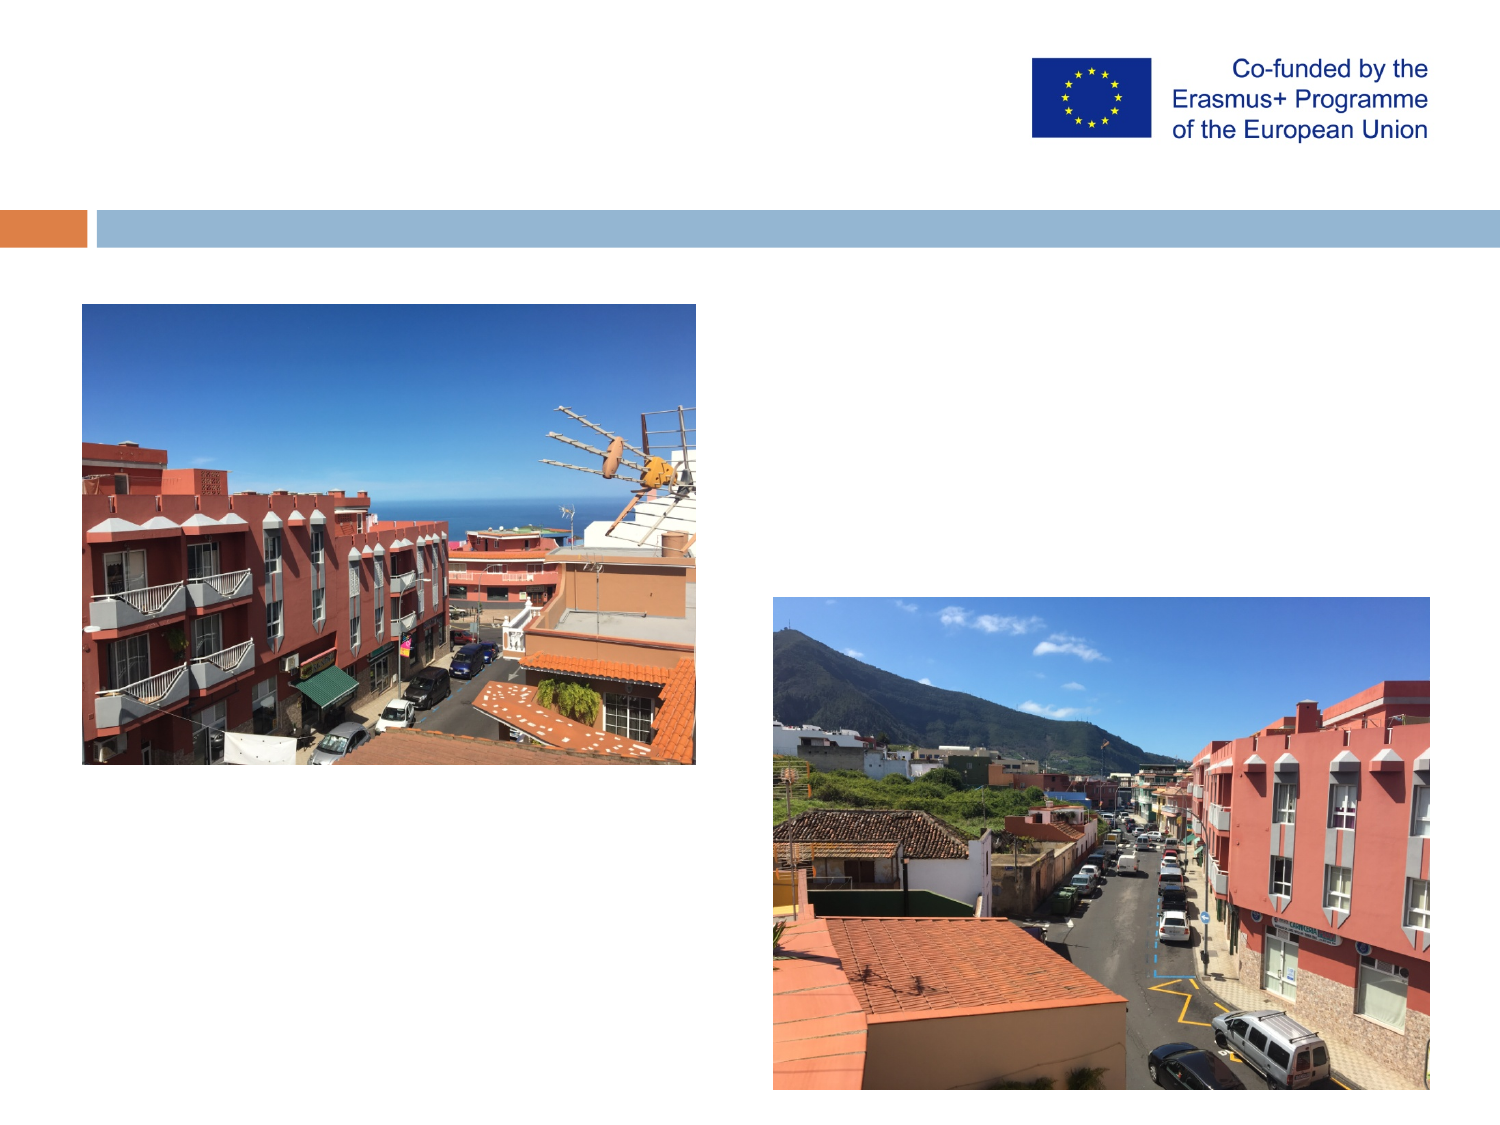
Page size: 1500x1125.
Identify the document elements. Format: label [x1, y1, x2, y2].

picture [1007, 35, 1448, 161]
picture [82, 304, 696, 765]
picture [773, 597, 1430, 1090]
